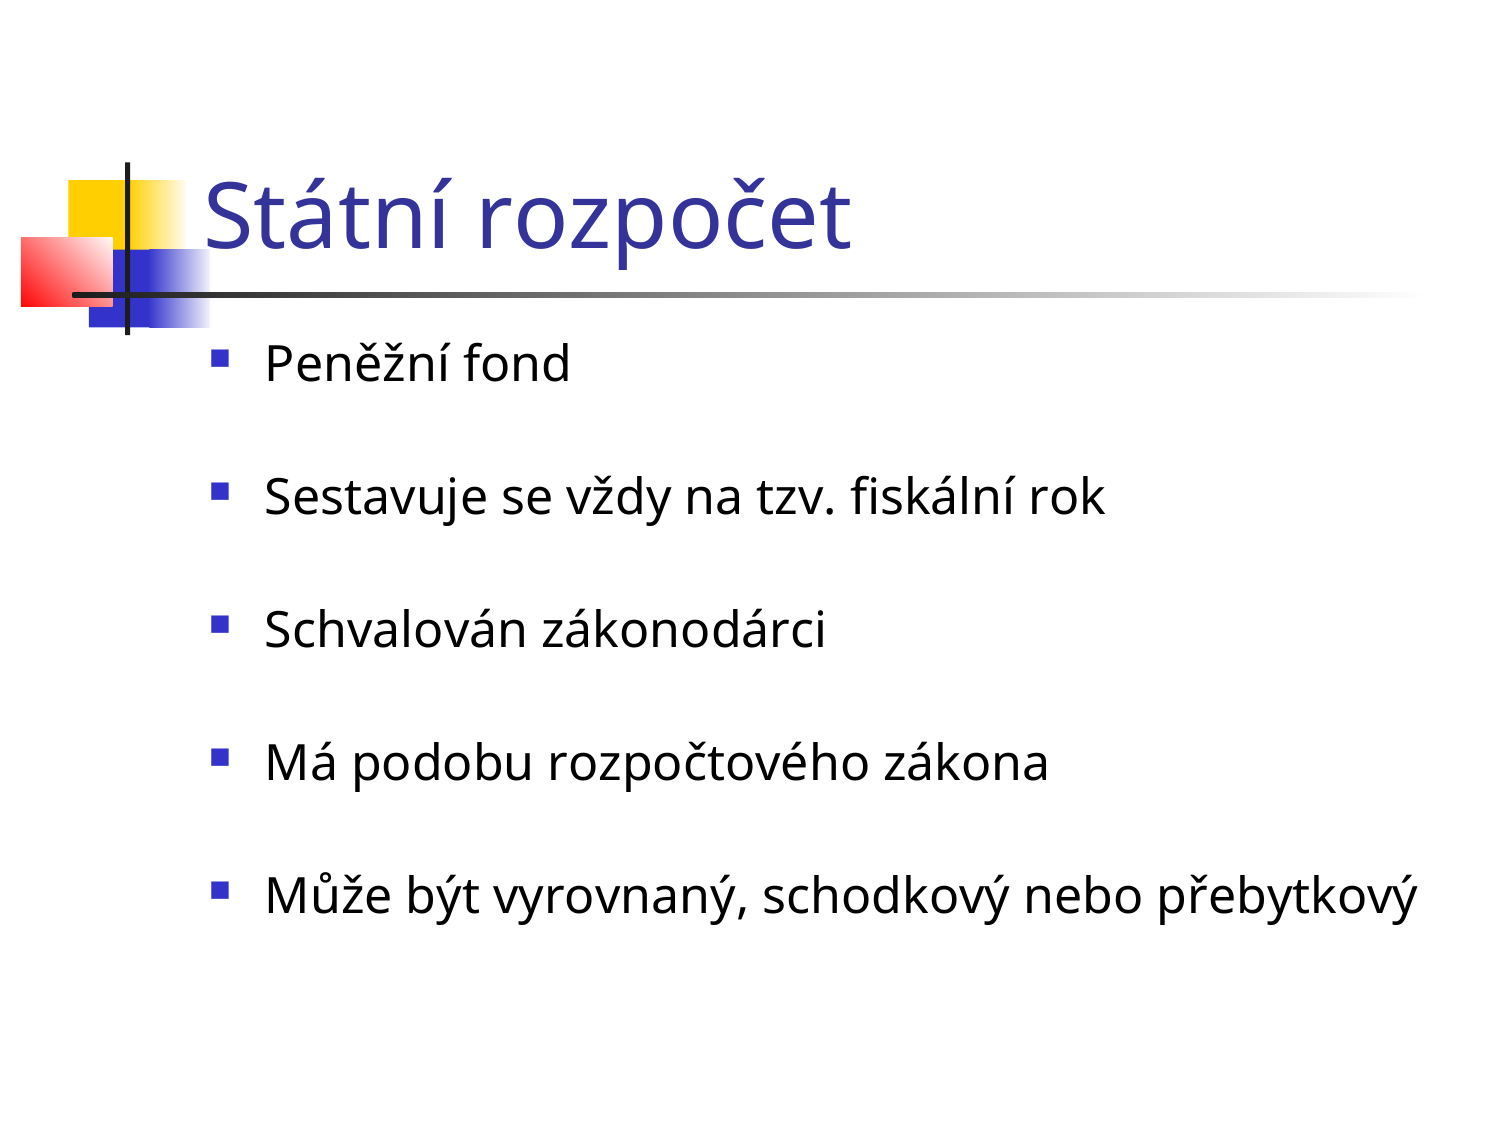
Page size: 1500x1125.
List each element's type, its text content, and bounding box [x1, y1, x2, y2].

title Státní rozpočet [188, 35, 1468, 276]
list Peněžní fond Sestavuje se vždy na tzv. fiskální rok Schvalován zákonodárci Má podobu rozpočtového zákona Může být vyrovnaný, schodkový nebo přebytkový [193, 331, 1469, 1007]
